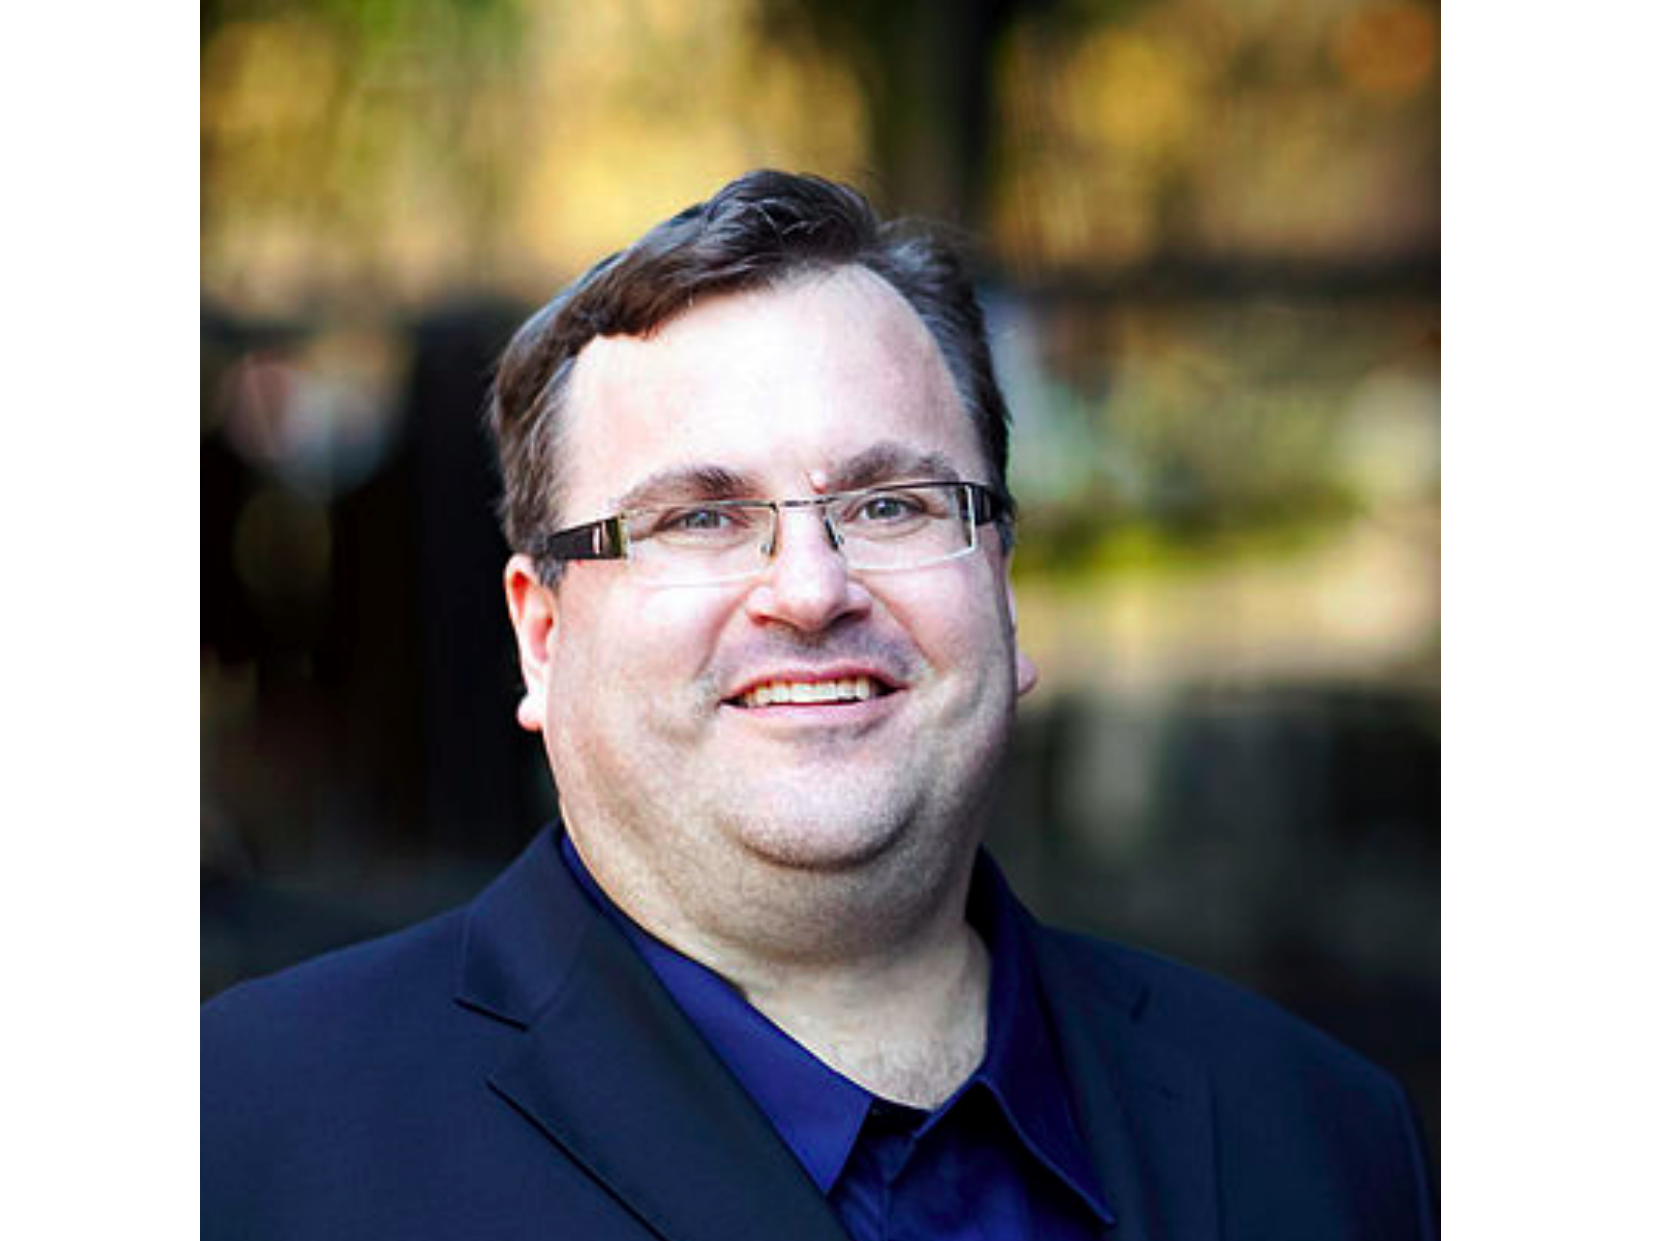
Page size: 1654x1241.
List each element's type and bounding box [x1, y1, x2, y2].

picture [200, 0, 1441, 1241]
